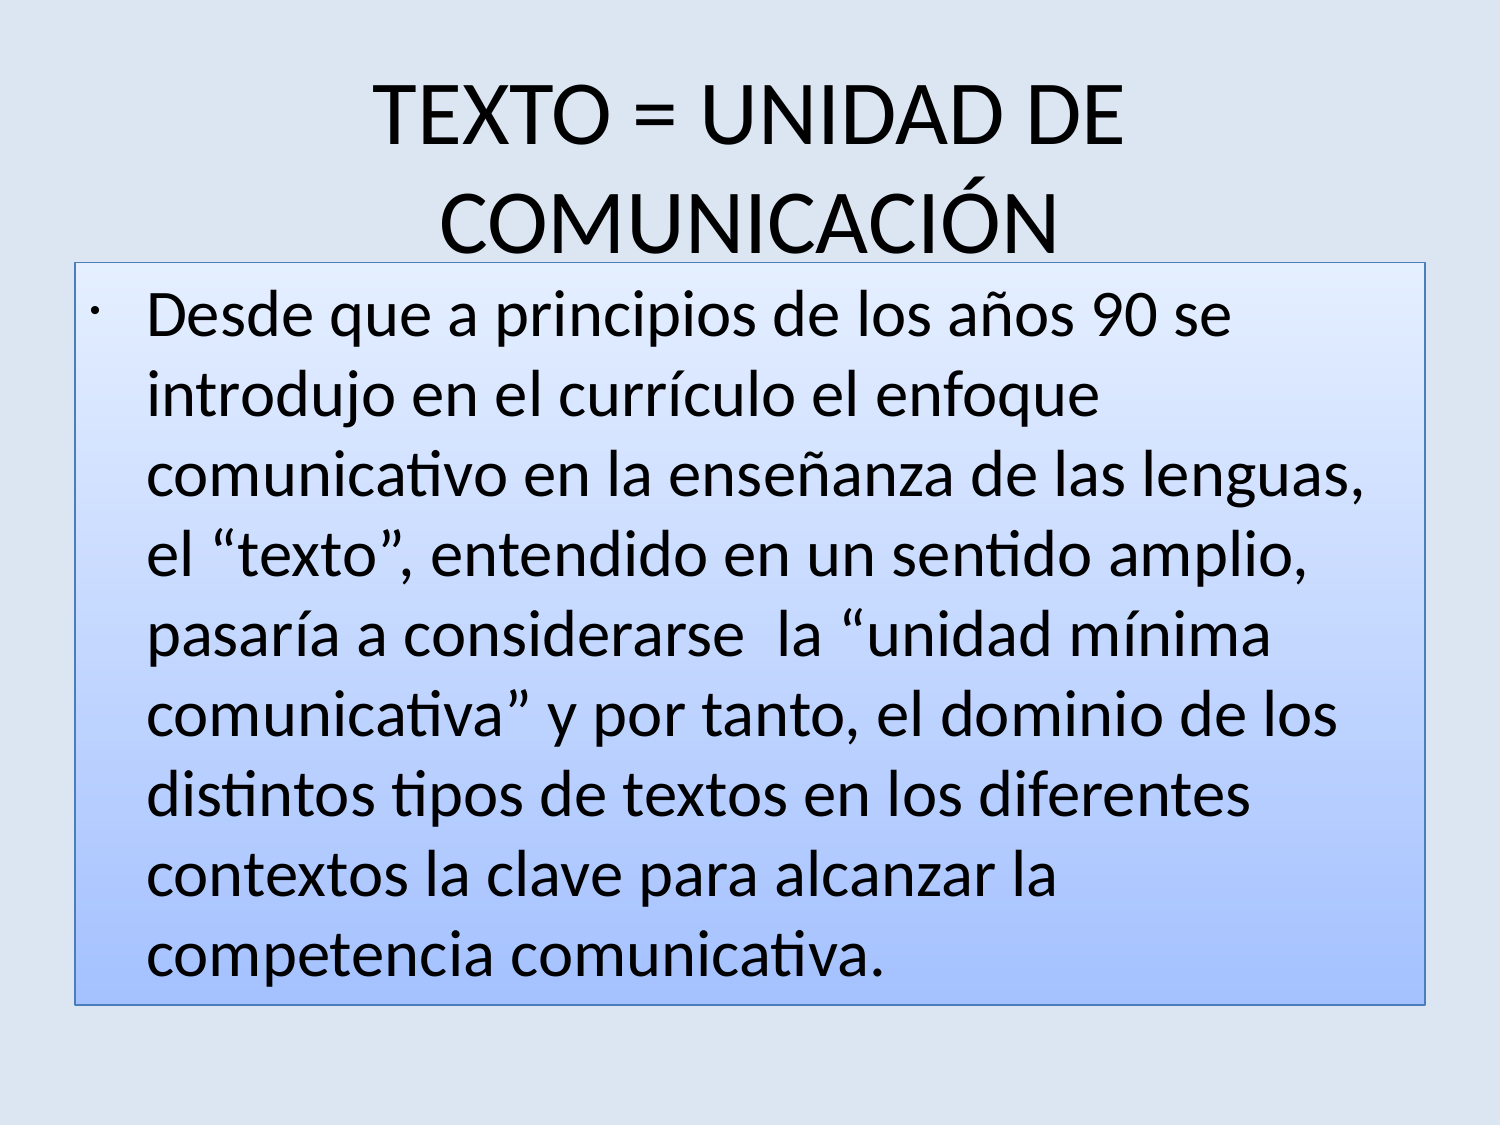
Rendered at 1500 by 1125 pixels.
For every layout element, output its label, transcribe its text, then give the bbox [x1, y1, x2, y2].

title TEXTO = UNIDAD DE COMUNICACIÓN [75, 45, 1425, 233]
list Desde que a principios de los años 90 se introdujo en el currículo el enfoque comunicativo en la enseñanza de las lenguas, el “texto”, entendido en un sentido amplio, pasaría a considerarse la “unidad mínima comunicativa” y por tanto, el dominio de los distintos tipos de textos en los diferentes contextos la clave para alcanzar la competencia comunicativa. [75, 262, 1425, 1005]
